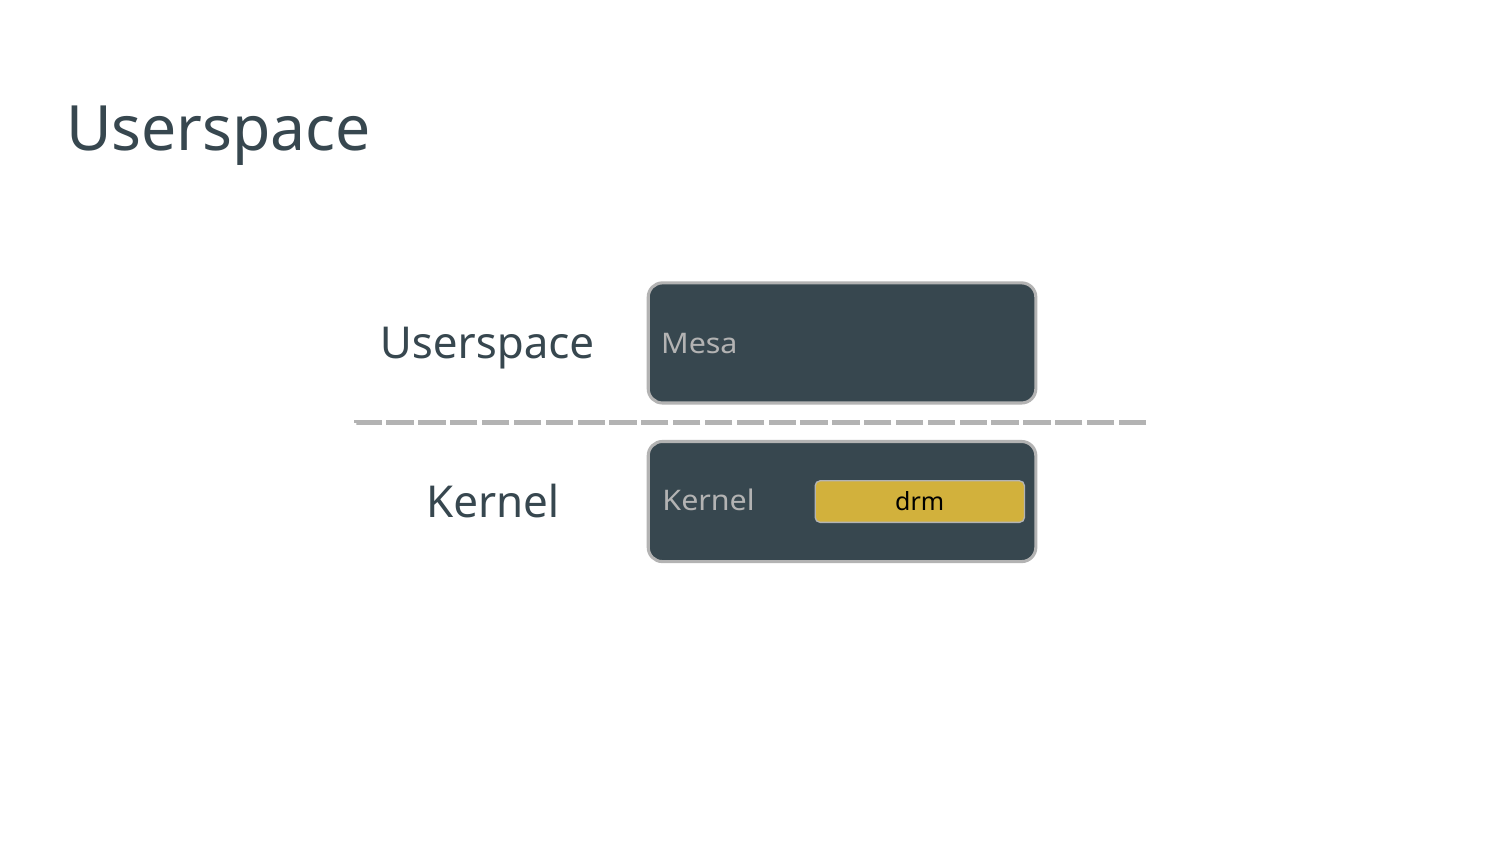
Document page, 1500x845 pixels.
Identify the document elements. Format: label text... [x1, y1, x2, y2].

title Userspace [51, 72, 1449, 167]
picture [0, 281, 1500, 564]
